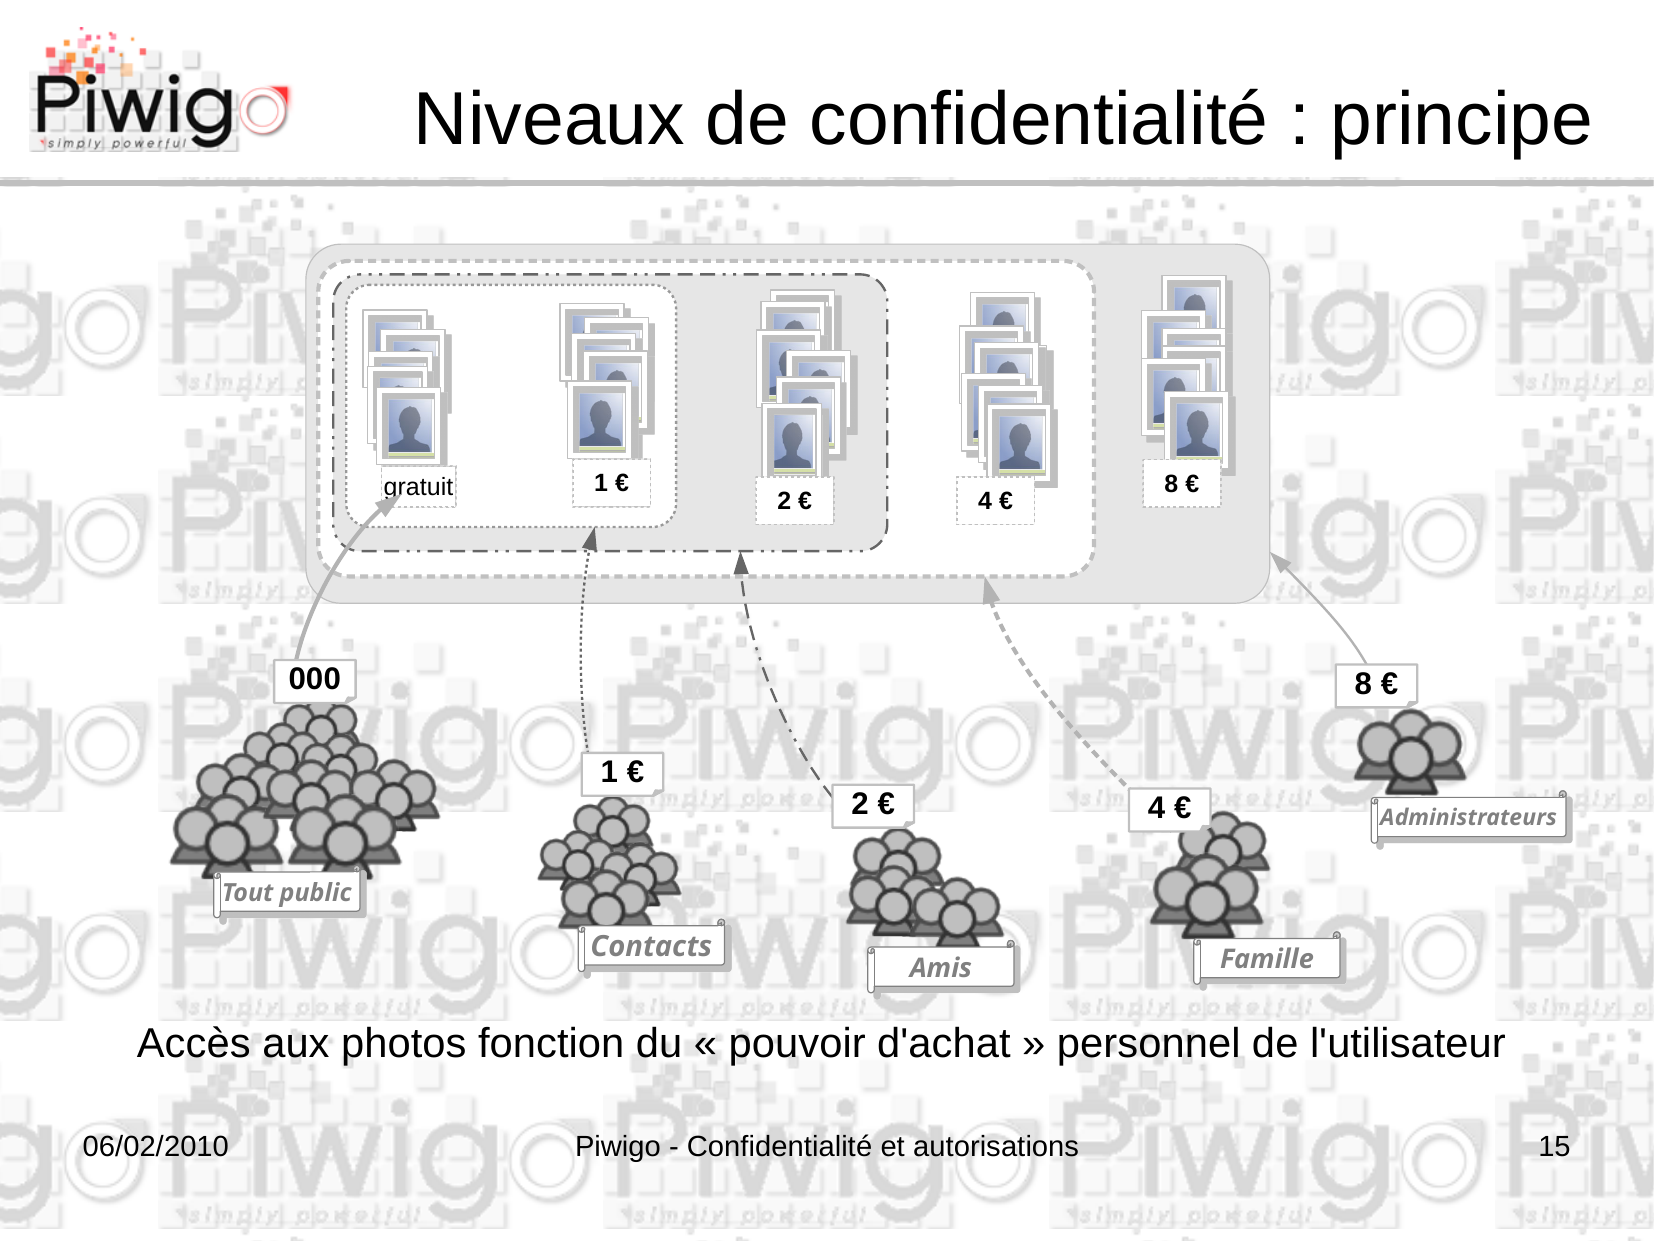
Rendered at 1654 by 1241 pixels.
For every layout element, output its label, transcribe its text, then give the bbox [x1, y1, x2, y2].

text_box Tout public [213, 877, 221, 918]
text_box 4 € [1129, 788, 1211, 832]
text_box 4 € [956, 477, 1035, 525]
text_box Famille [1193, 936, 1341, 978]
text_box Famille [1193, 943, 1201, 985]
text_box Contacts [578, 932, 585, 972]
text_box Contacts [578, 925, 725, 966]
text_box Accès aux photos fonction du « pouvoir d'achat » personnel de l'utilisateur [122, 1012, 1540, 1074]
text_box 2 € [832, 784, 915, 828]
text_box Tout public [213, 869, 361, 912]
text_box Amis [867, 944, 1015, 987]
text_box 1 € [581, 752, 664, 796]
title Niveaux de confidentialité : principe [295, 66, 1595, 170]
text_box [305, 244, 1270, 604]
text_box 000 [274, 660, 356, 703]
picture [0, 186, 1654, 1241]
text_box Amis [867, 952, 875, 993]
text_box gratuit [381, 466, 456, 507]
text_box 8 € [1335, 664, 1418, 708]
text_box 1 € [573, 459, 651, 507]
picture [0, 0, 1654, 180]
text_box Administrateurs [1371, 795, 1567, 837]
text_box 2 € [756, 477, 834, 525]
text_box 8 € [1143, 459, 1221, 507]
